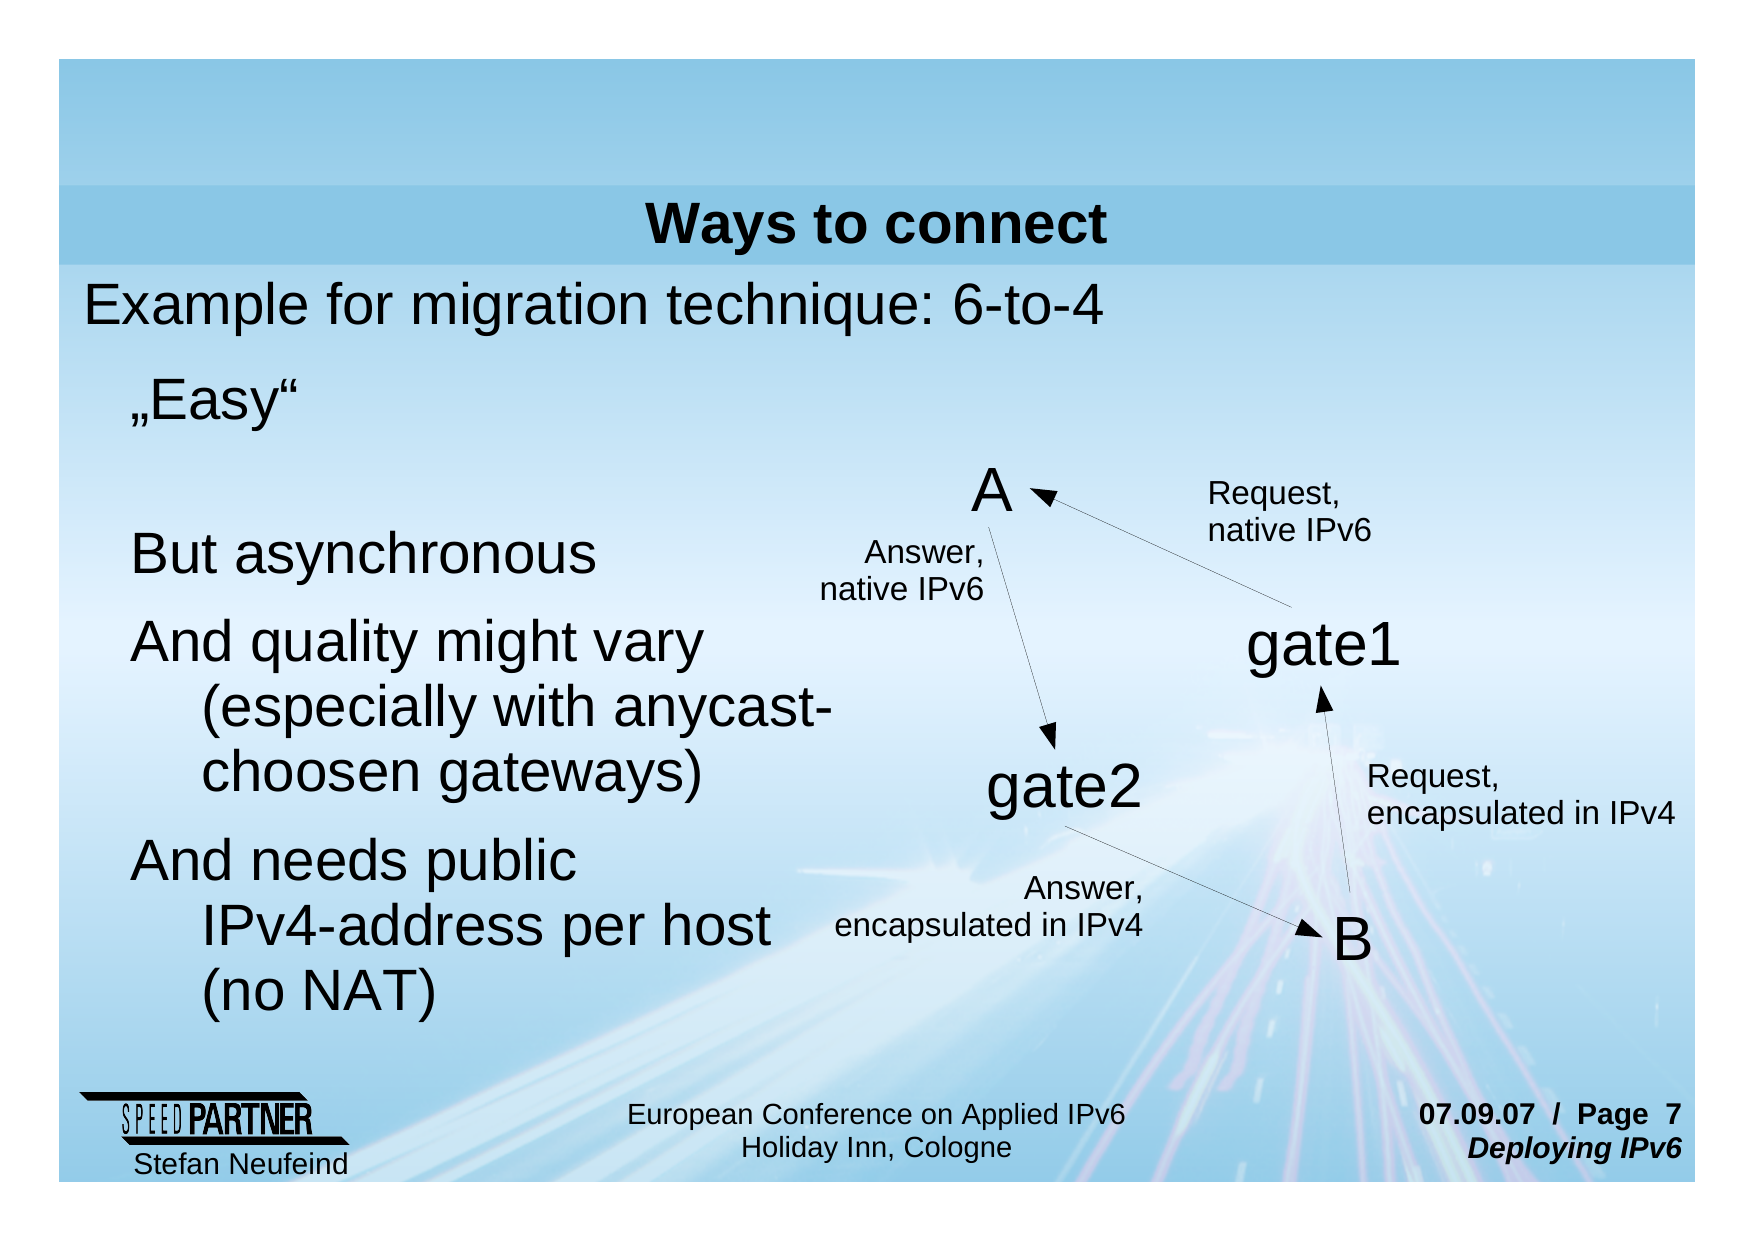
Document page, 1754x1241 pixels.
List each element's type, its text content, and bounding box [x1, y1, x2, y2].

picture [59, 265, 1695, 1182]
text_box Answer, encapsulated in IPv4 [823, 869, 1144, 945]
text_box Request, encapsulated in IPv4 [1366, 757, 1688, 833]
text_box A [965, 455, 1020, 525]
text_box Answer, native IPv6 [797, 533, 985, 608]
title Ways to connect [59, 190, 1695, 257]
text_box gate1 [1236, 608, 1413, 679]
text_box gate2 [977, 750, 1153, 821]
list Example for migration technique: 6-to-4 „Easy“ But asynchronous And quality might vary (especially with anycast- choosen gateways) And needs public IPv4-address per host (no NAT) [71, 272, 1695, 1055]
picture [59, 59, 1695, 185]
text_box Request, native IPv6 [1207, 474, 1528, 549]
text_box B [1325, 904, 1381, 974]
